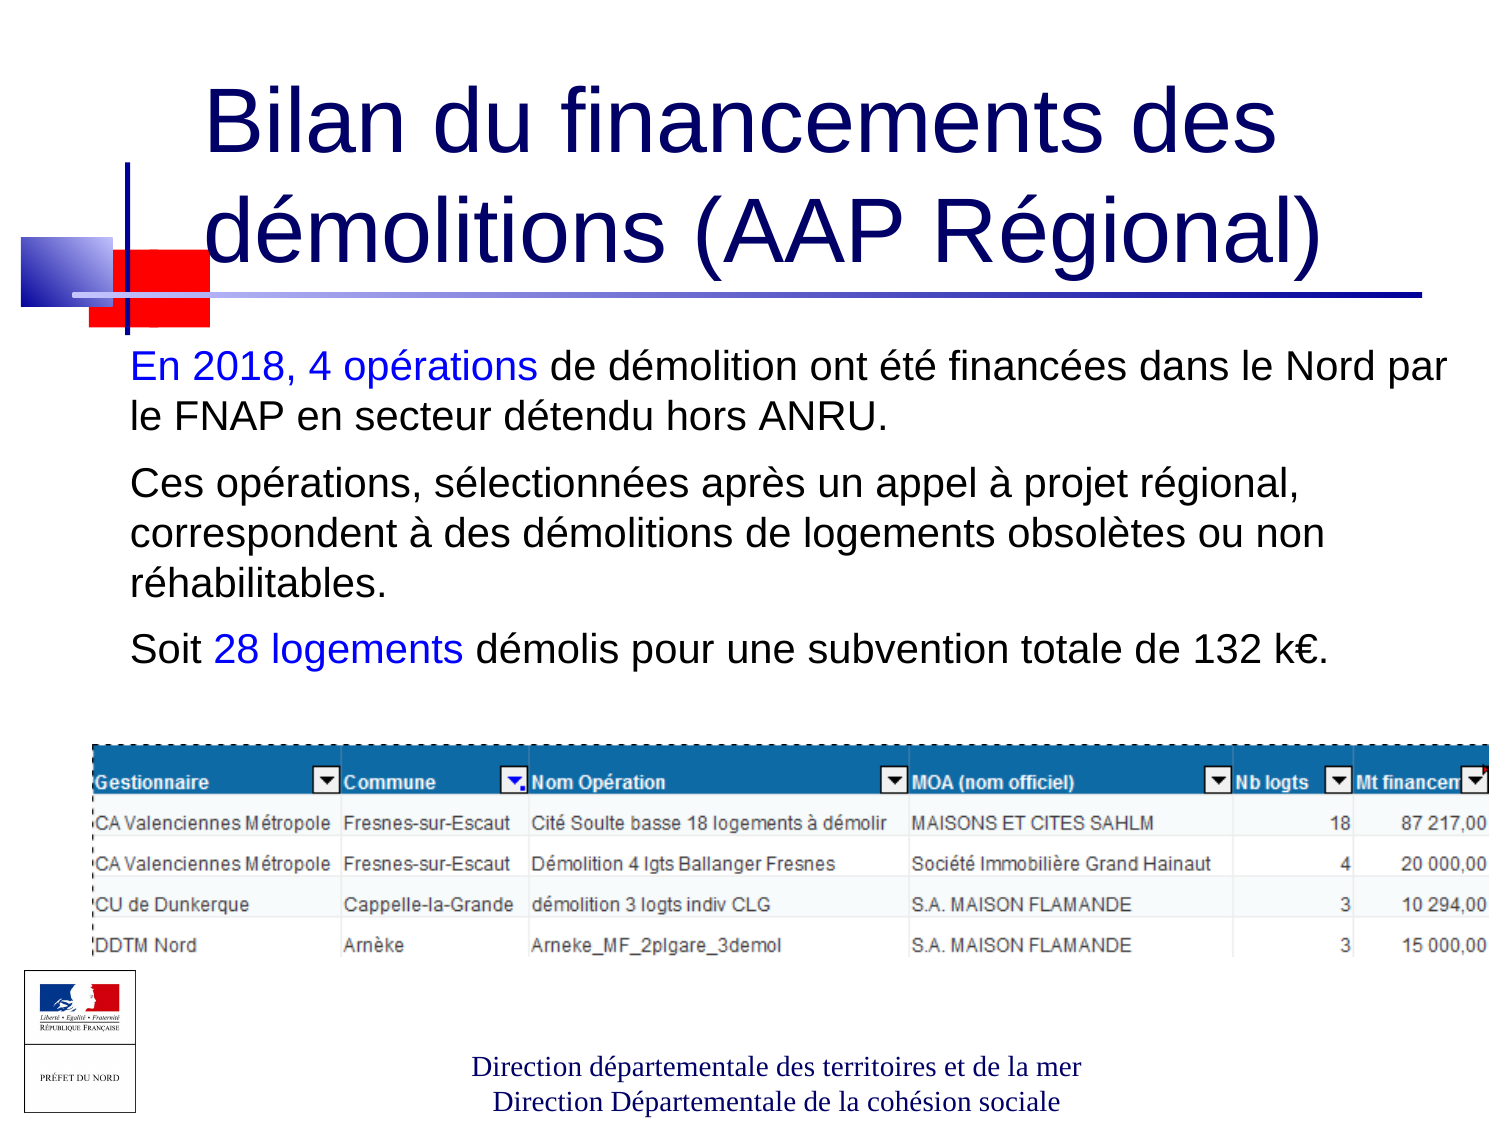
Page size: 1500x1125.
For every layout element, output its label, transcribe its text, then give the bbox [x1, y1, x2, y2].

picture [92, 744, 1489, 957]
title Bilan du financements des démolitions (AAP Régional) [188, 53, 1467, 289]
list En 2018, 4 opérations de démolition ont été financées dans le Nord par le FNAP en secteur détendu hors ANRU. Ces opérations, sélectionnées après un appel à projet régional, correspondent à des démolitions de logements obsolètes ou non réhabilitables. Soit 28 logements démolis pour une subvention totale de 132 k€. [59, 331, 1469, 999]
picture [24, 970, 136, 1113]
